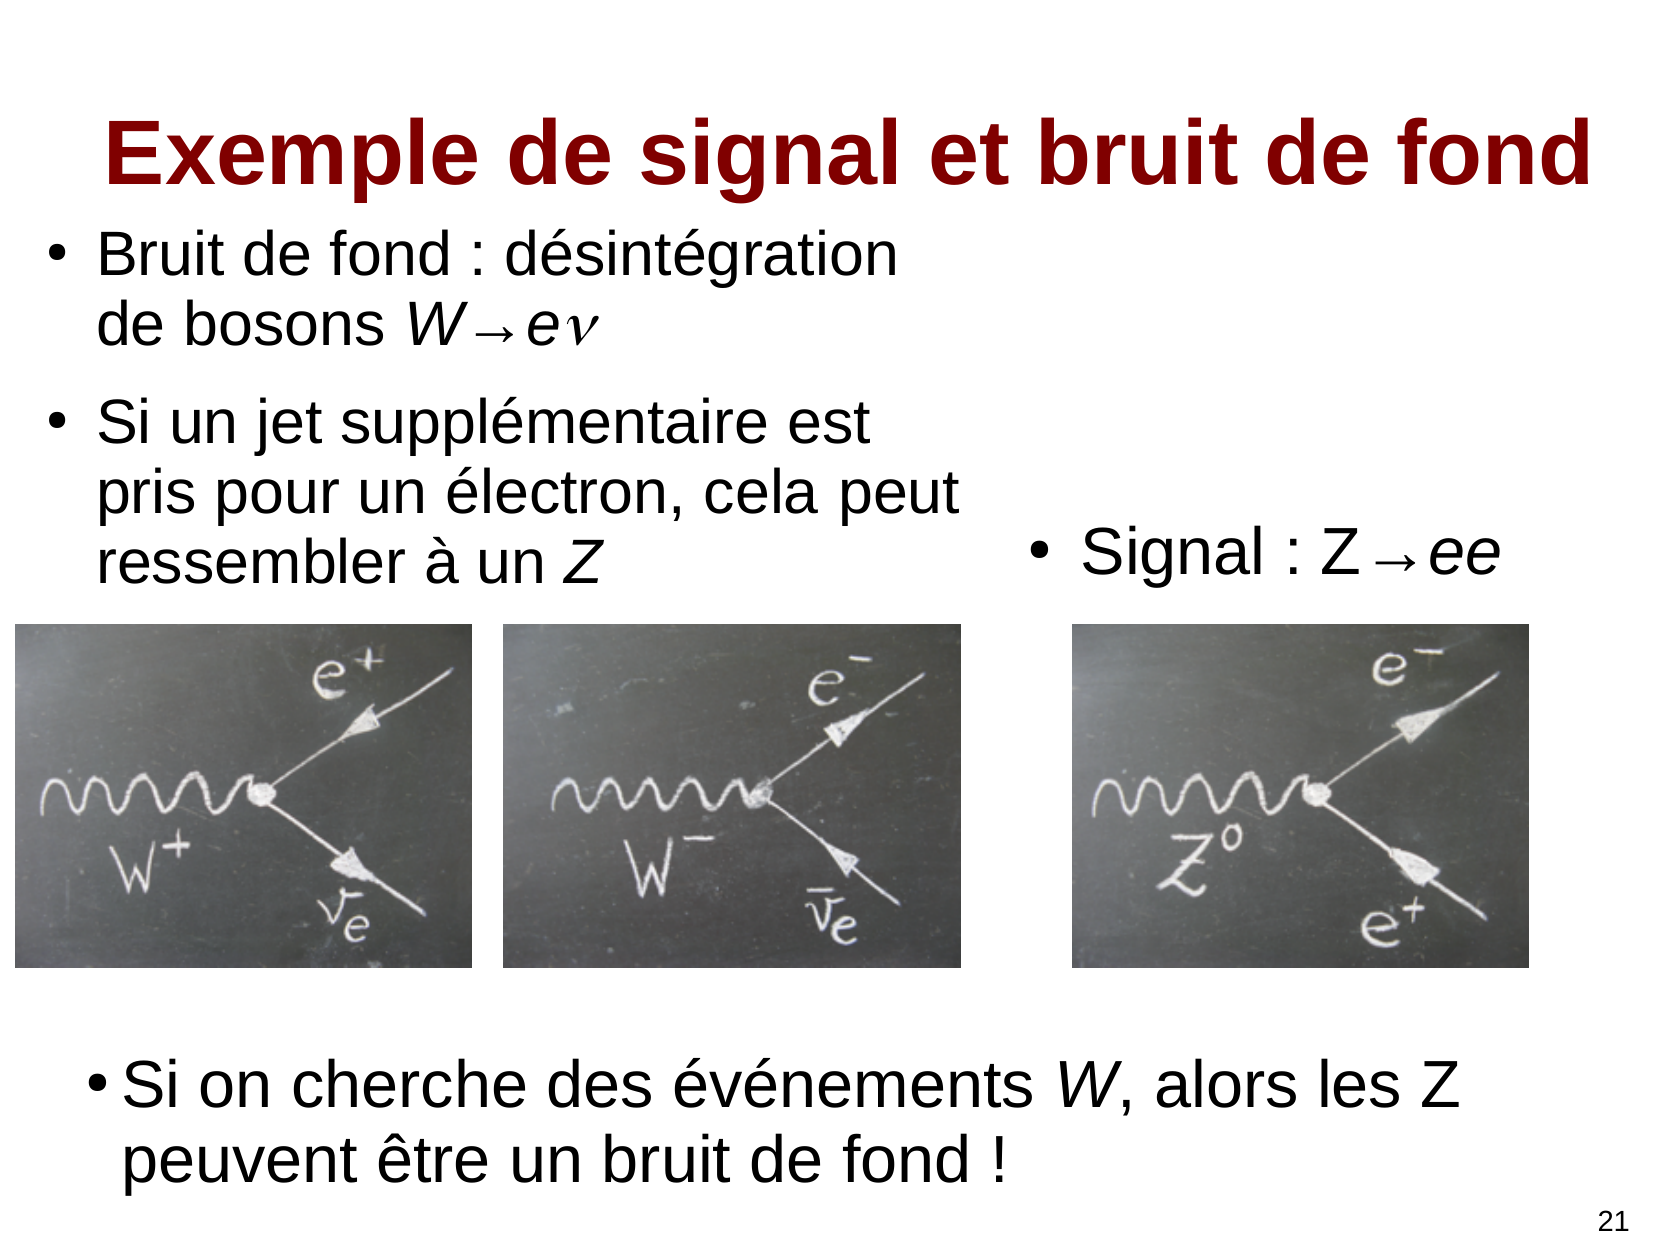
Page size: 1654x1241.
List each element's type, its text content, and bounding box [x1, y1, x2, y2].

text_box Si on cherche des événements W, alors les Z peuvent être un bruit de fond ! [70, 1039, 1606, 1204]
list Signal : Z→ee [1009, 513, 1654, 609]
picture [1072, 624, 1529, 968]
list Bruit de fond : désintégration de bosons W→eν Si un jet supplémentaire est pris pour un électron, cela peut ressembler à un Z [29, 218, 975, 597]
picture [15, 624, 472, 968]
picture [503, 624, 961, 968]
title Exemple de signal et bruit de fond [82, 49, 1619, 257]
